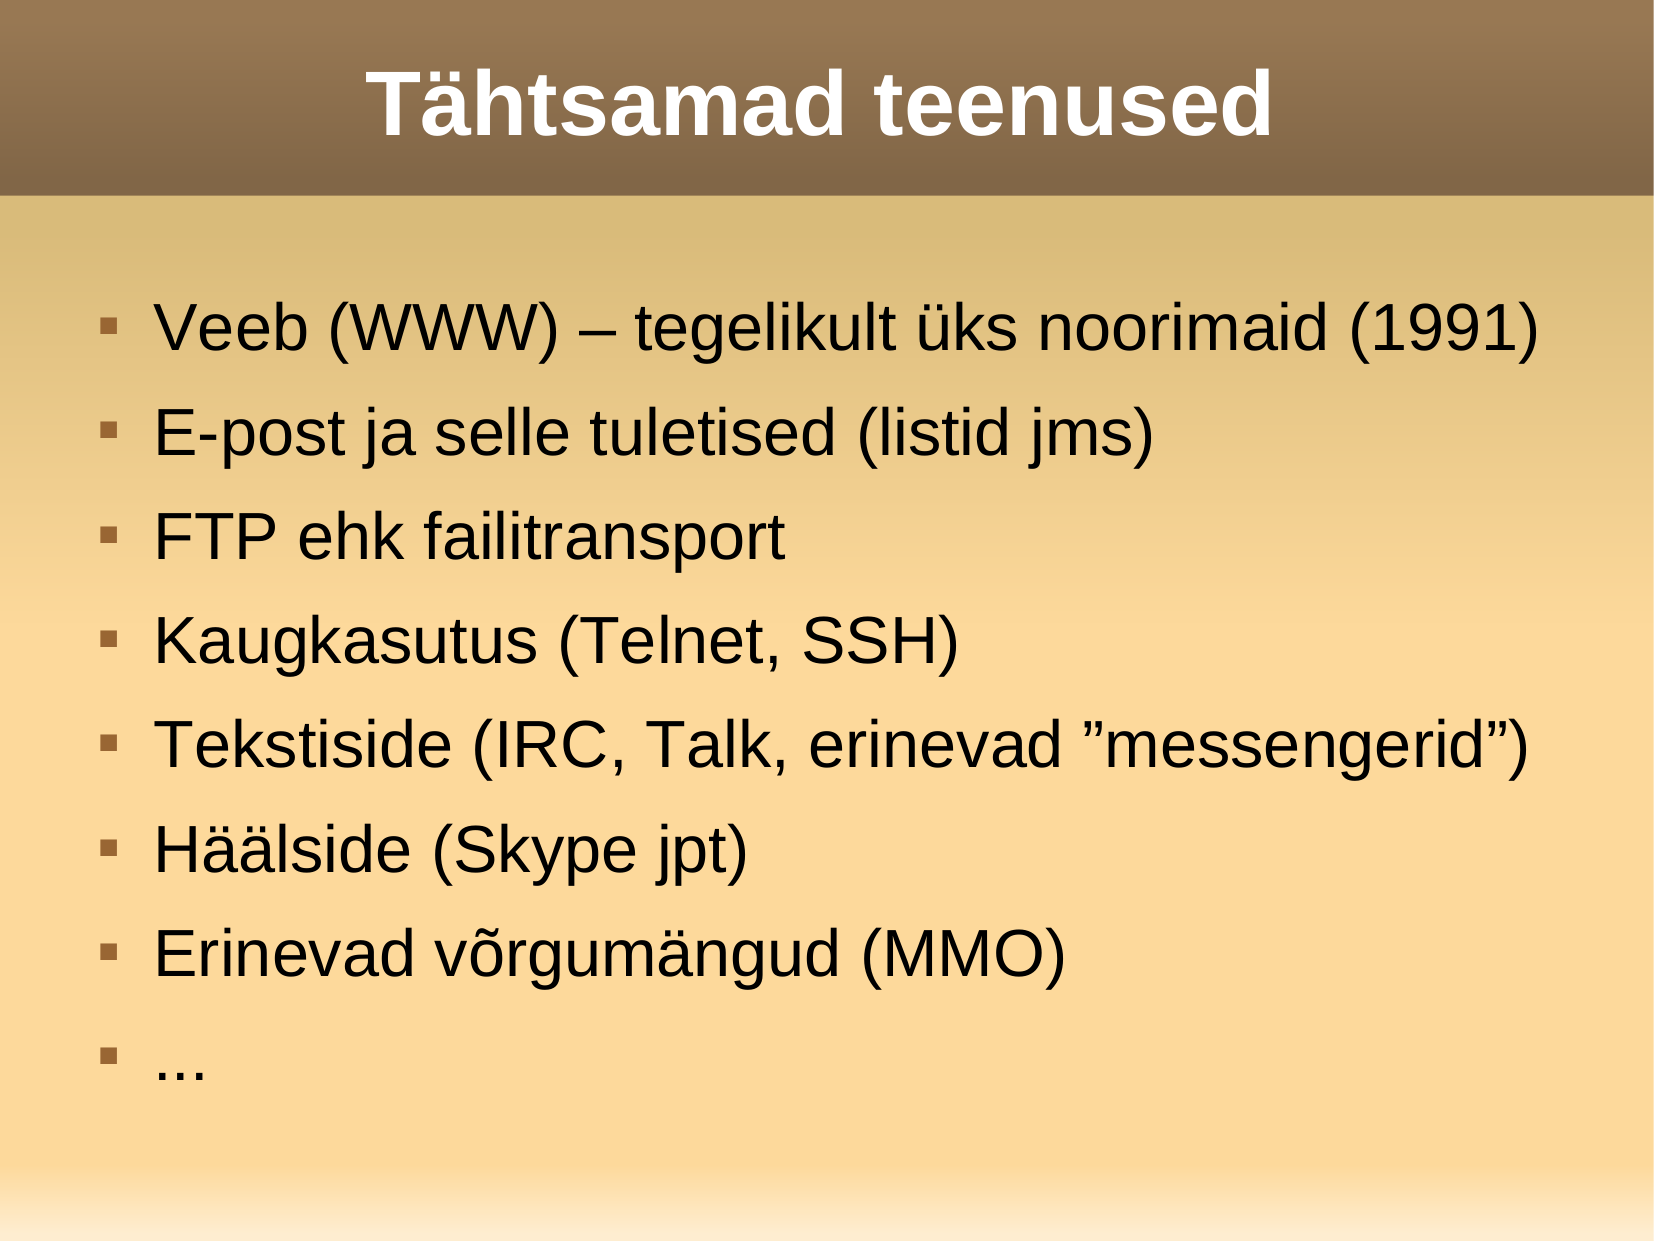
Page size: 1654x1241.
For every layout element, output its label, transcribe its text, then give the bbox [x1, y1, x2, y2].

picture [0, 0, 1654, 1241]
list Veeb (WWW) – tegelikult üks noorimaid (1991) E-post ja selle tuletised (listid jms) FTP ehk failitransport Kaugkasutus (Telnet, SSH) Tekstiside (IRC, Talk, erinevad ”messengerid”) Häälside (Skype jpt) Erinevad võrgumängud (MMO) ... [82, 290, 1571, 1096]
title Tähtsamad teenused [76, 7, 1565, 200]
